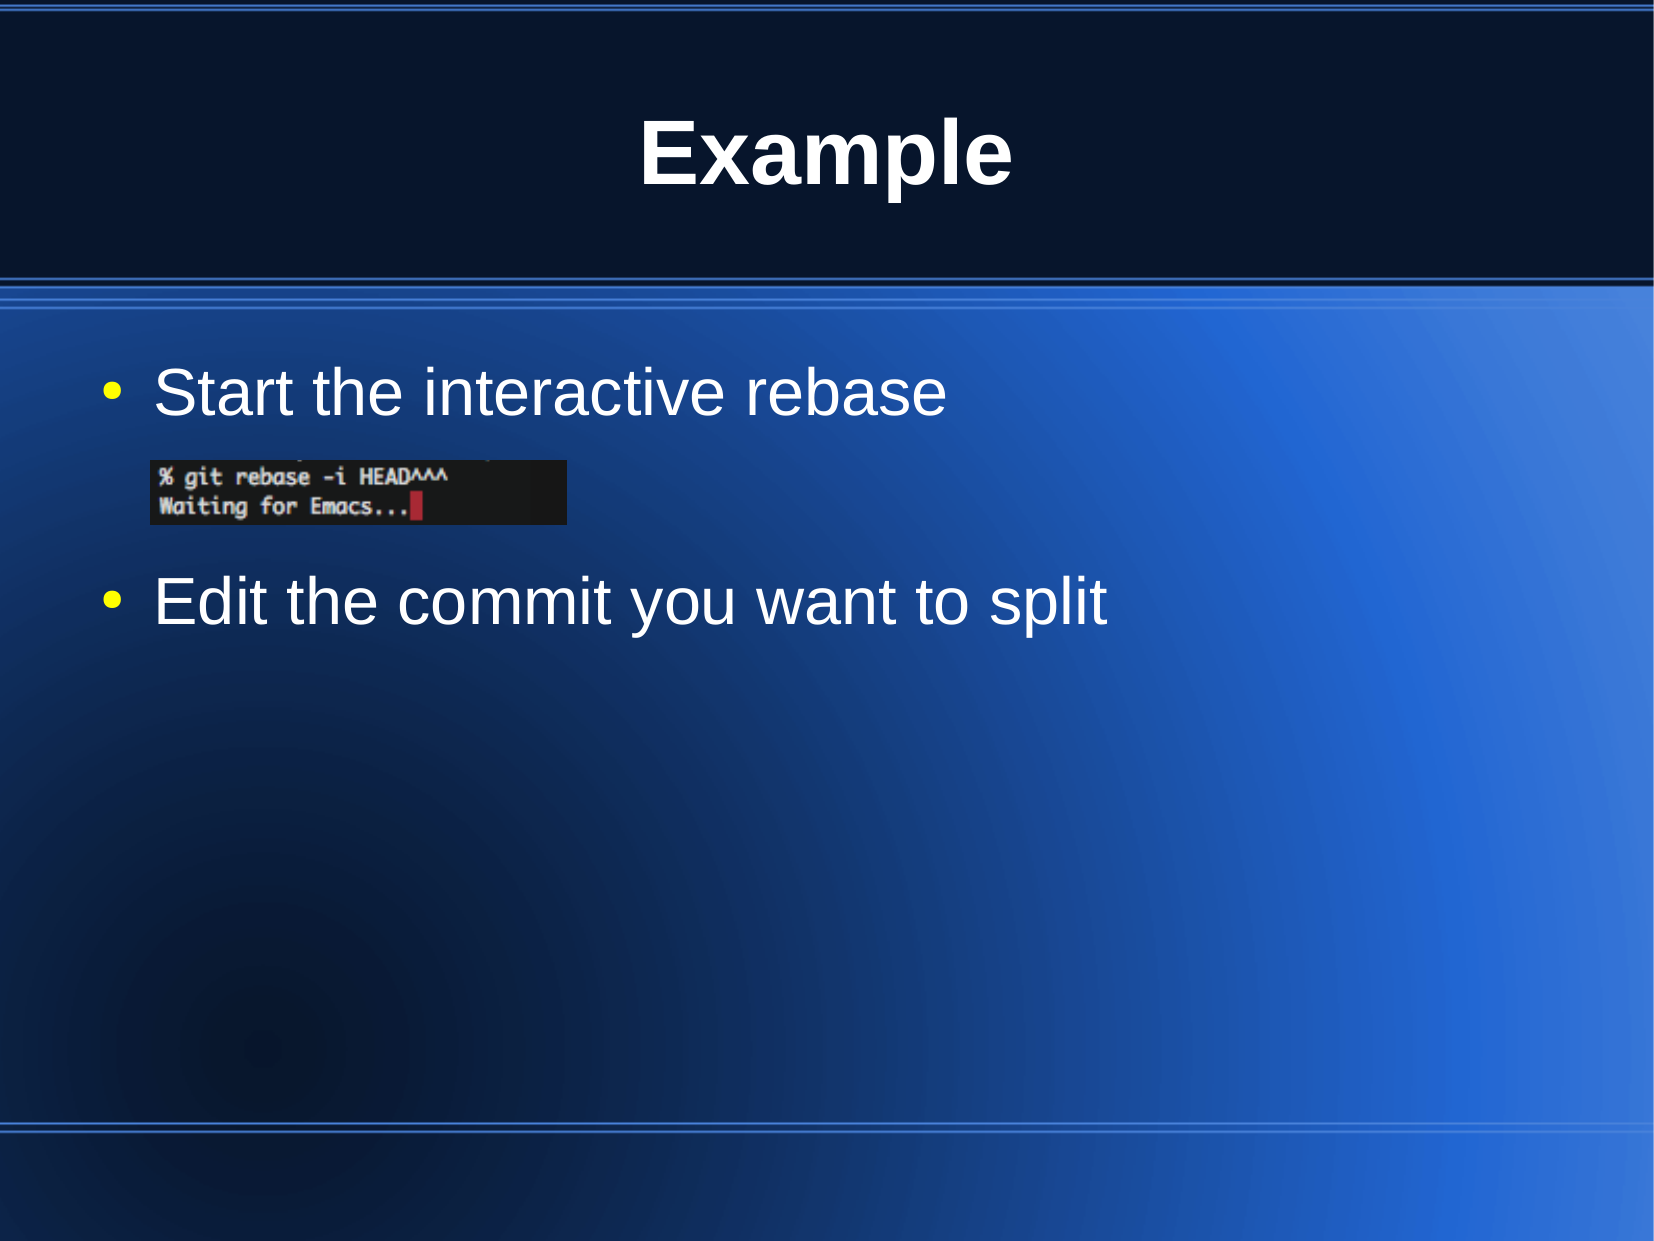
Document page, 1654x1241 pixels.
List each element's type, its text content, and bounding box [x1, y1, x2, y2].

title Example [82, 56, 1571, 250]
picture [0, 0, 1654, 1241]
list Start the interactive rebase Edit the commit you want to split [82, 355, 1571, 1043]
